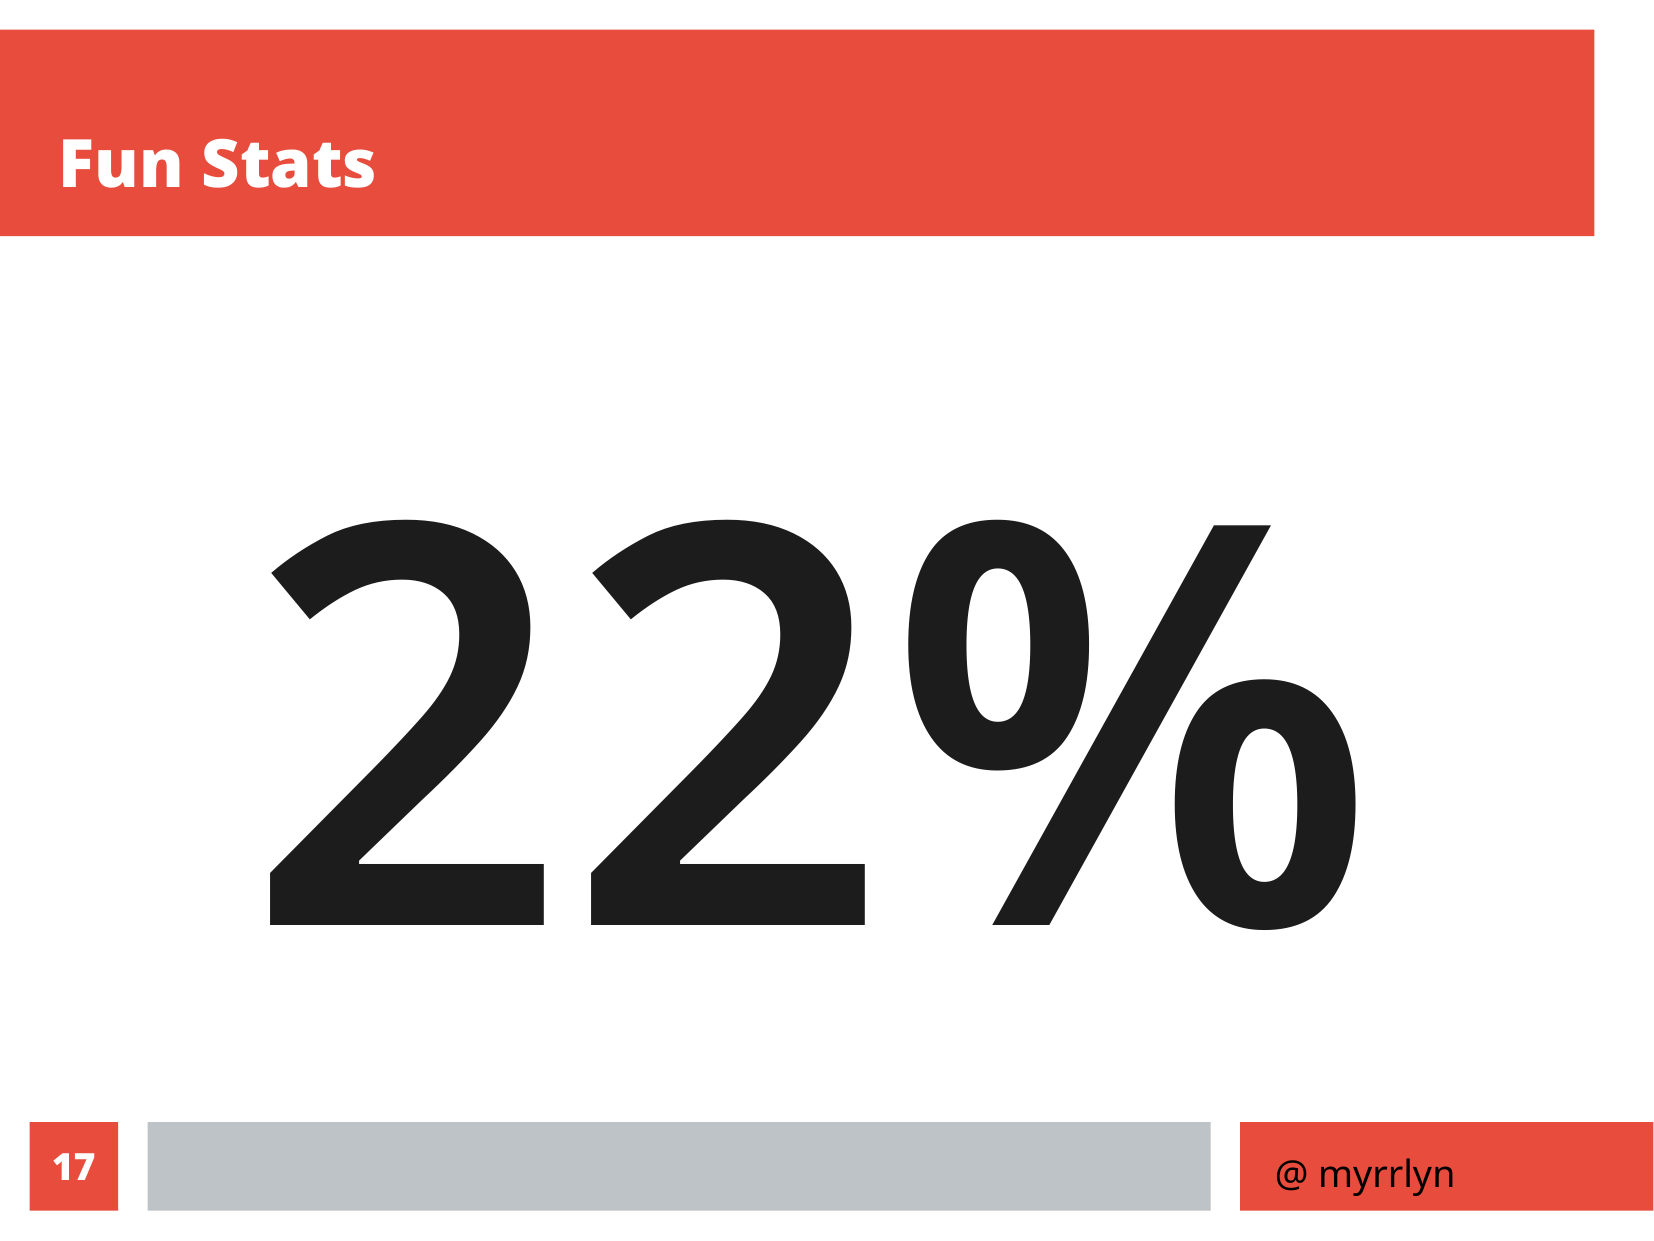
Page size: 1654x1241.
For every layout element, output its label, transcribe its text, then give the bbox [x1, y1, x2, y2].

list 22% [59, 324, 1565, 1093]
text_box @ myrrlyn [1260, 1140, 1636, 1202]
title Fun Stats [59, 59, 1595, 207]
